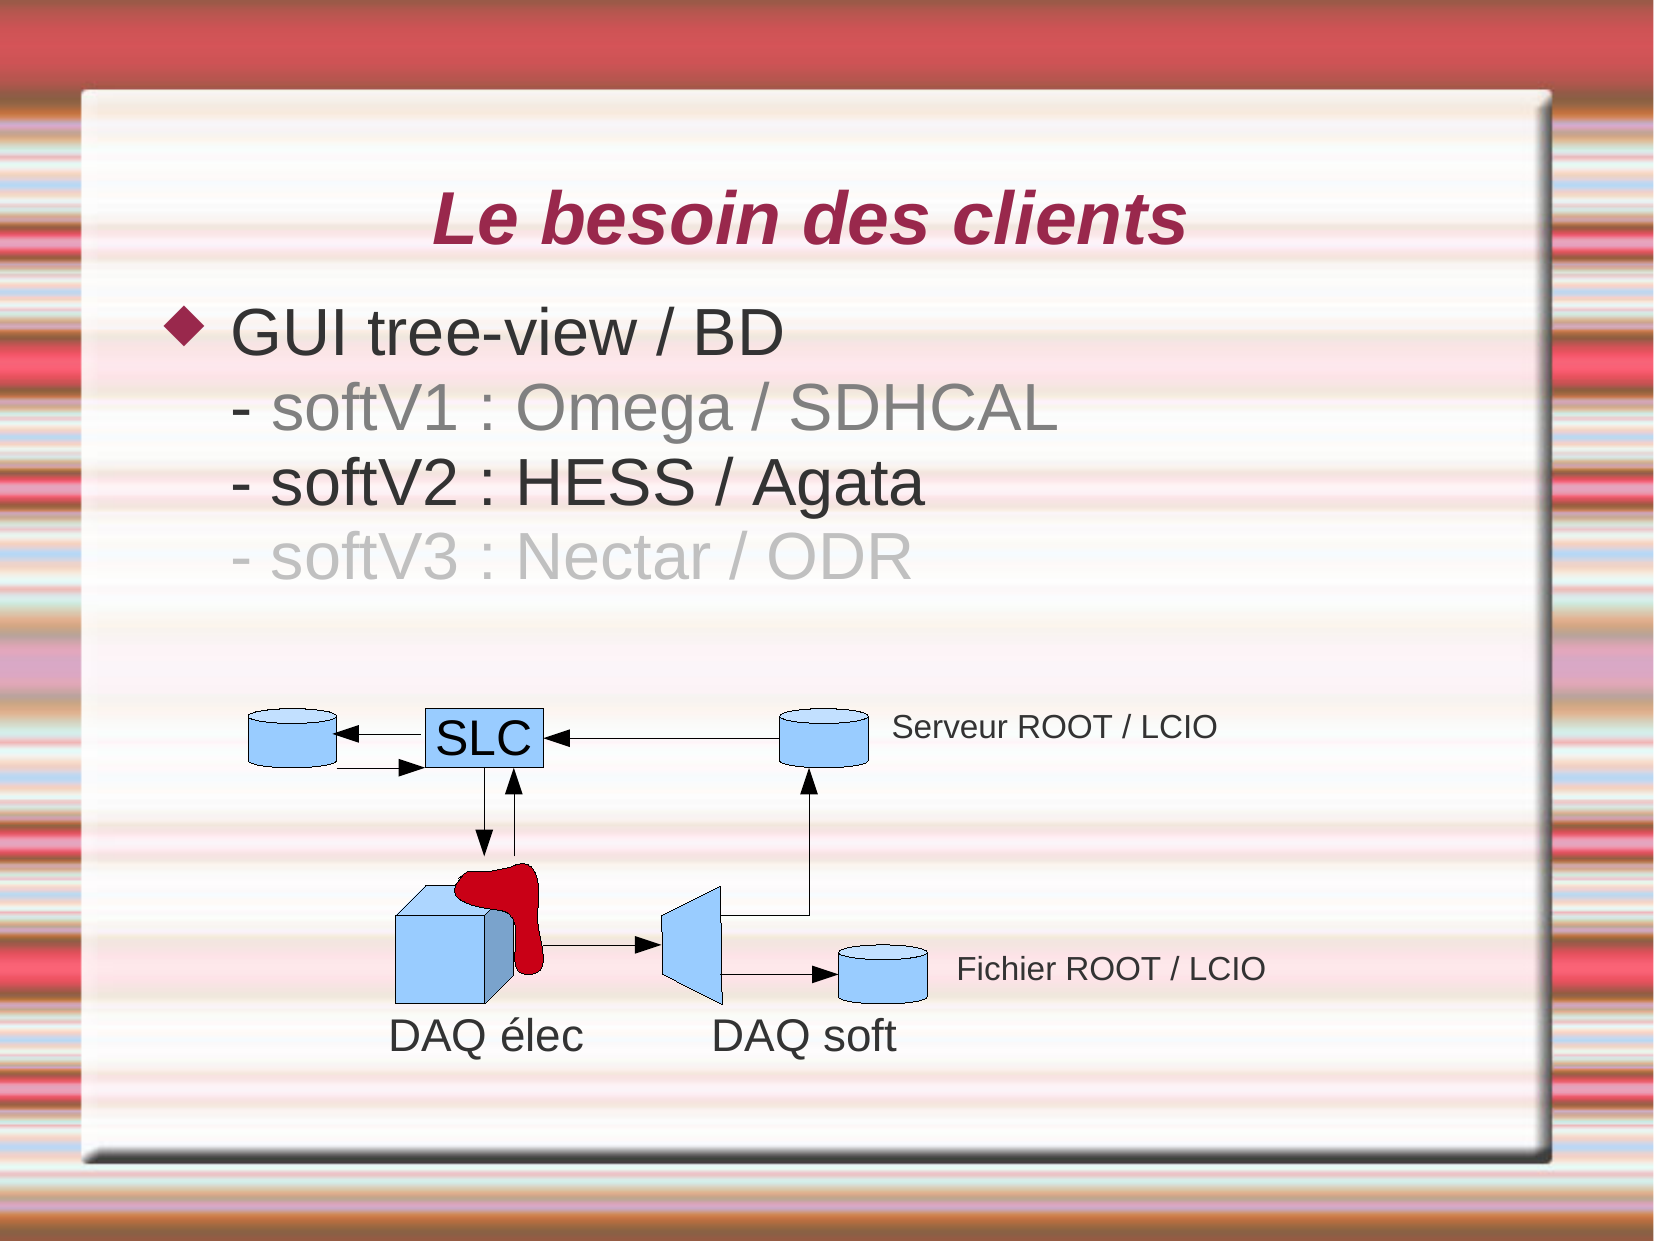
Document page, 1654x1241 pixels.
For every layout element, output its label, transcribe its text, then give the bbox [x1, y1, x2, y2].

list Serveur ROOT / LCIO Fichier ROOT / LCIO [809, 708, 1371, 1034]
list DAQ élec DAQ soft [242, 1009, 1247, 1069]
text_box [395, 863, 544, 1004]
picture [0, 0, 1654, 1241]
text_box [779, 717, 809, 768]
title Le besoin des clients [88, 114, 1534, 322]
text_box [661, 886, 723, 1005]
list [177, 1033, 998, 1123]
text_box [248, 718, 337, 768]
list GUI tree-view / BD - softV1 : Omega / SDHCAL - softV2 : HESS / Agata - softV3 : Nectar / ODR [147, 295, 1529, 670]
text_box SLC [425, 708, 544, 768]
